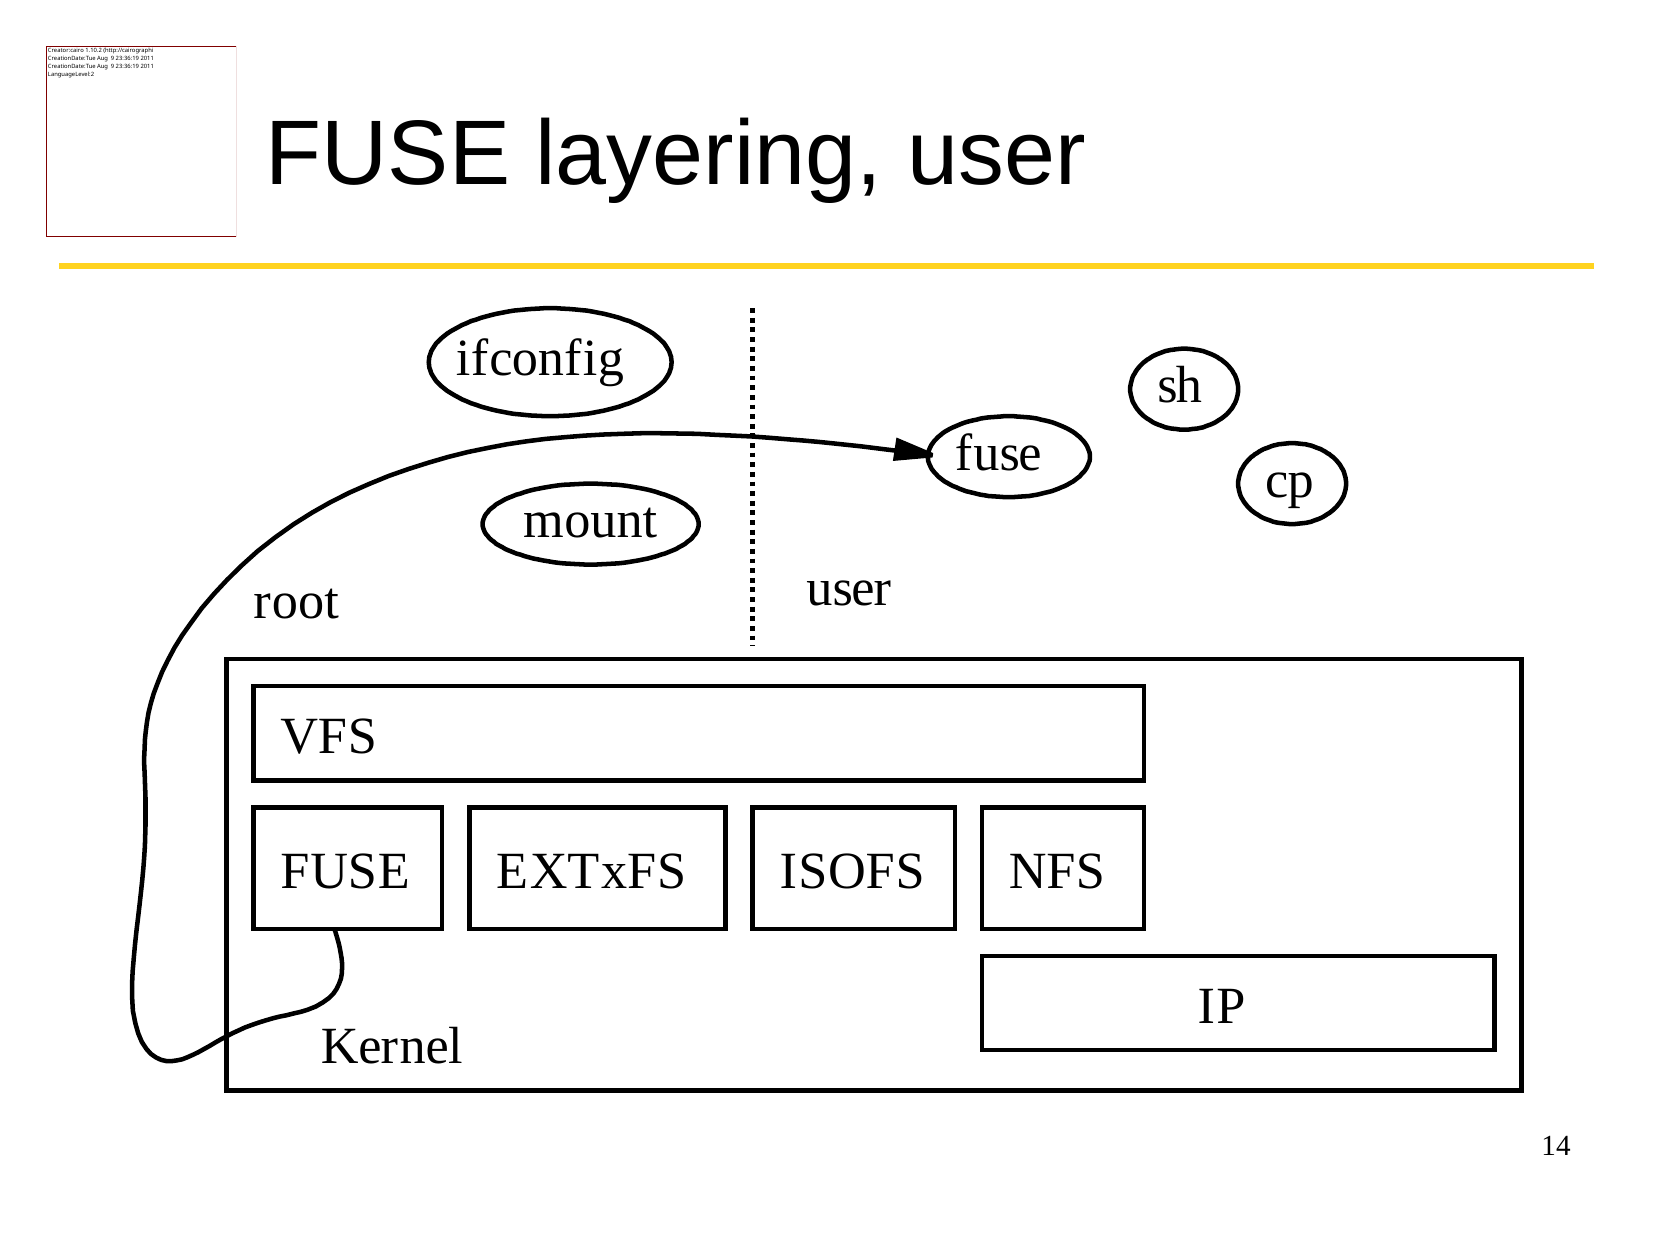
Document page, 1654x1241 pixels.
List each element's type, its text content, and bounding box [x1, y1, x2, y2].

picture [113, 290, 1540, 1109]
title FUSE layering, user [265, 49, 1571, 257]
